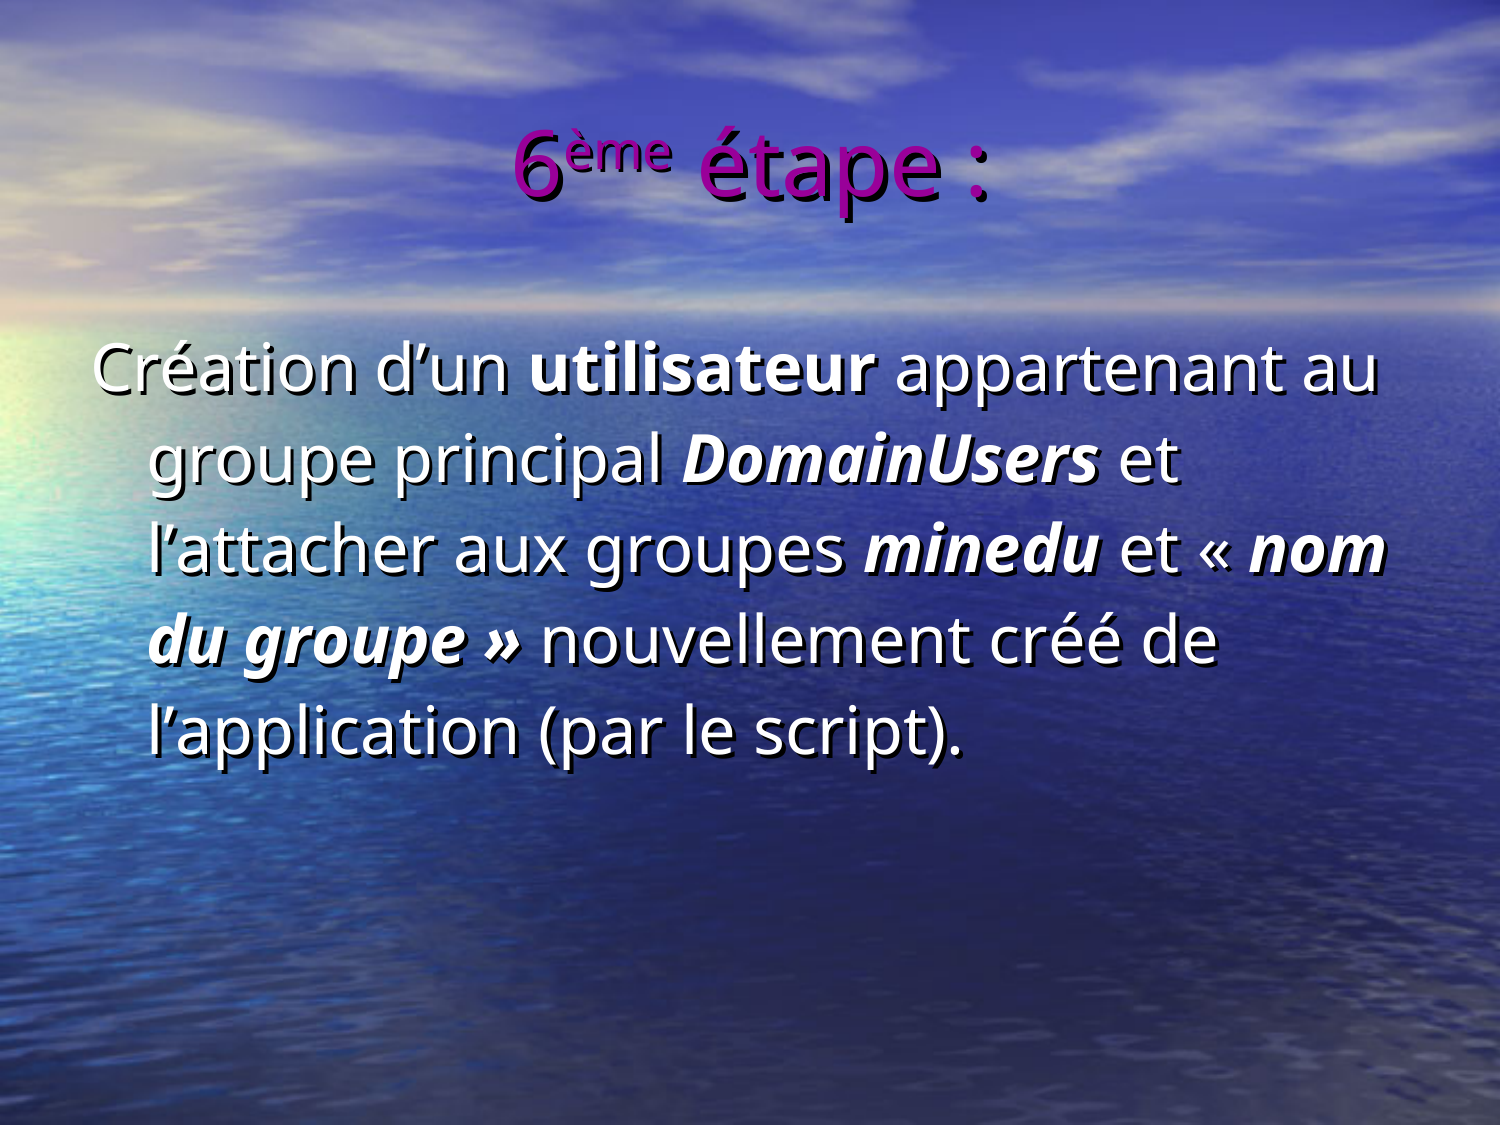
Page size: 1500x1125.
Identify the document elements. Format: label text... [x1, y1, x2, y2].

picture [0, 0, 1500, 1125]
list Création d’un utilisateur appartenant au groupe principal DomainUsers et l’attacher aux groupes minedu et « nom du groupe » nouvellement créé de l’application (par le script). [75, 312, 1426, 988]
title 6ème étape : [75, 47, 1426, 276]
